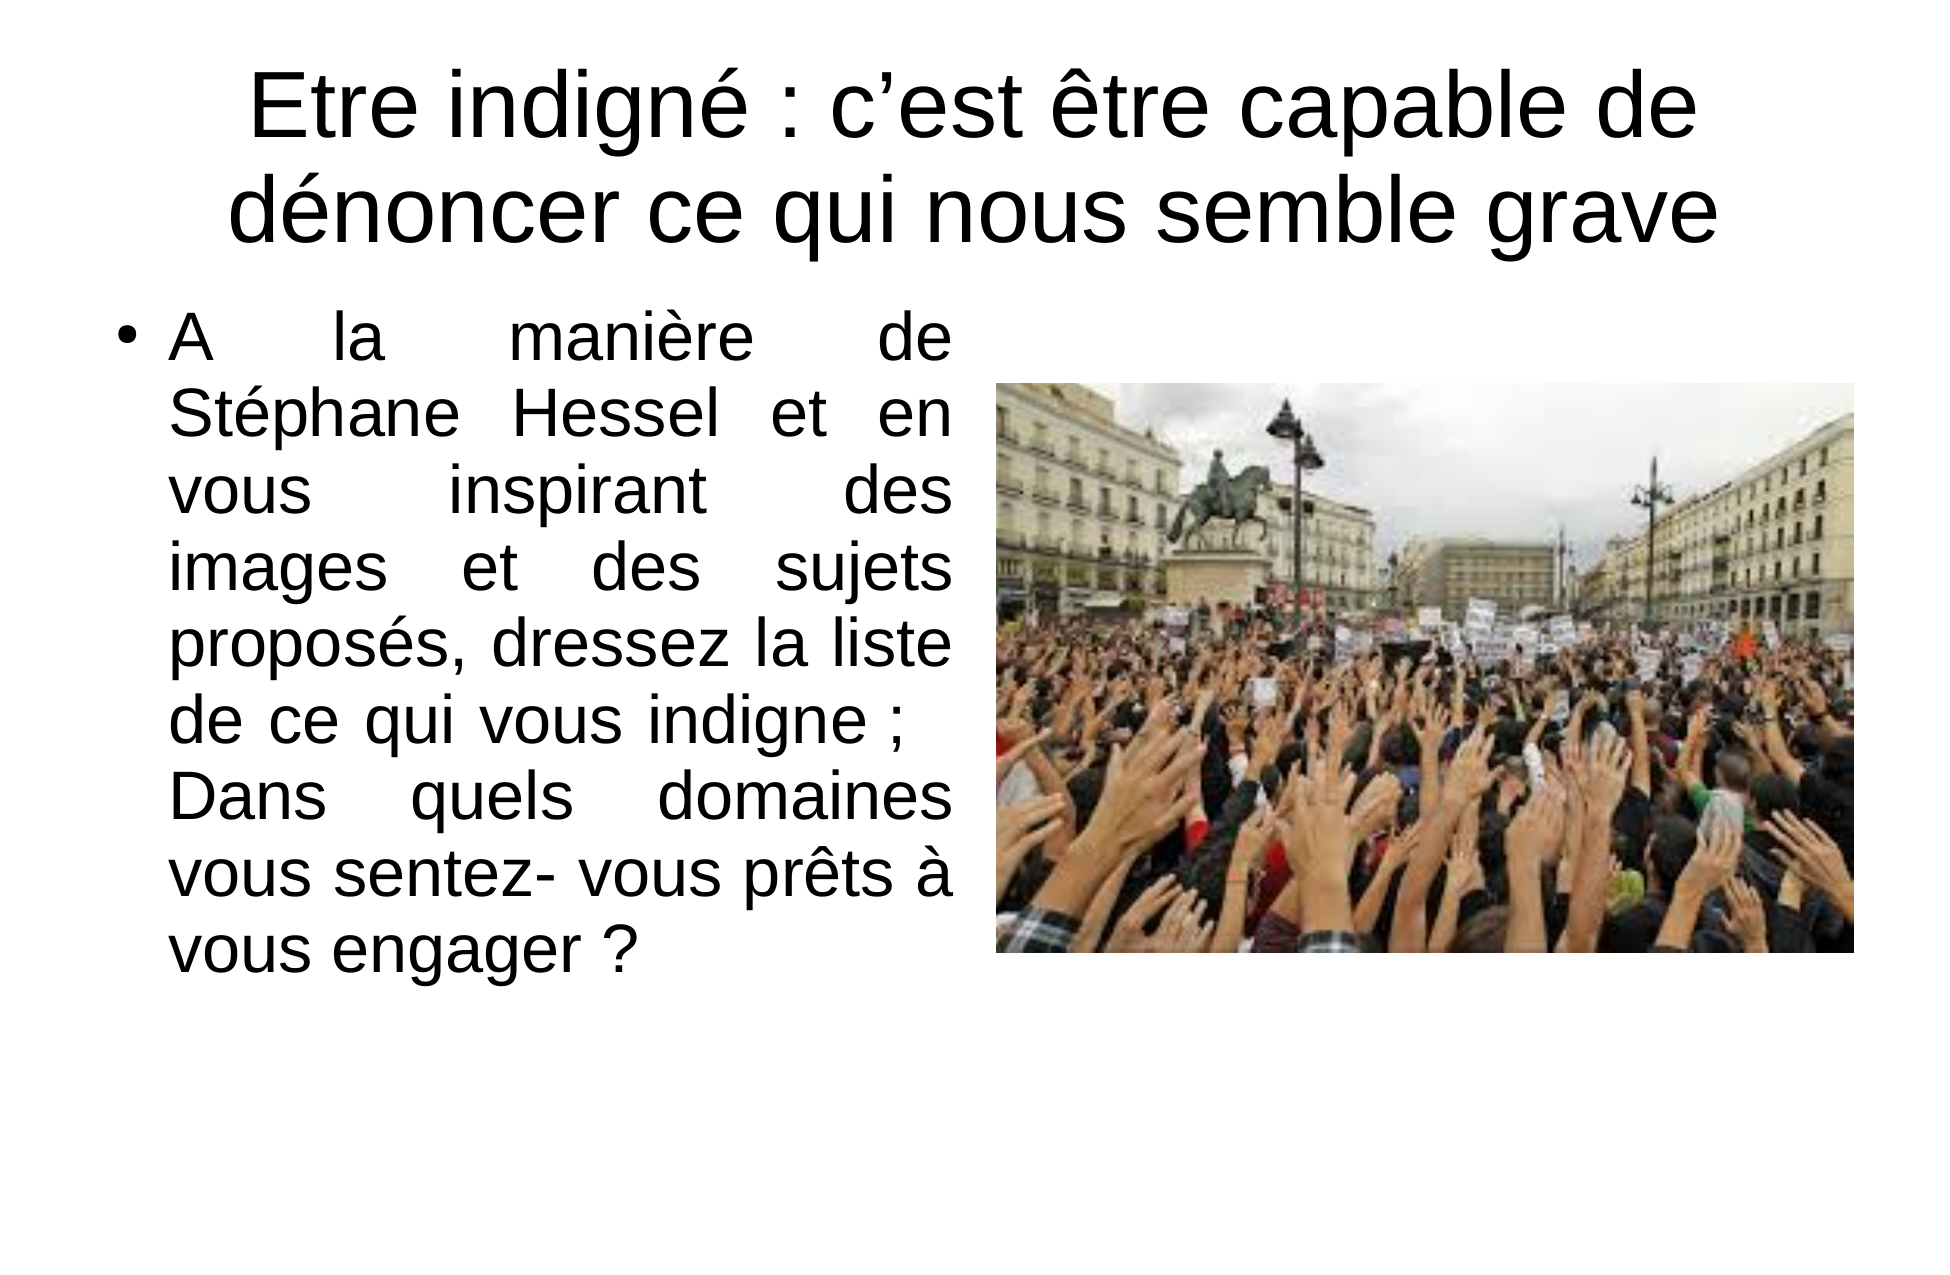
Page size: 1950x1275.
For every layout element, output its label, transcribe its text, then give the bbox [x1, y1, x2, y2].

title Etre indigné : c’est être capable de dénoncer ce qui nous semble grave [97, 50, 1853, 264]
picture [996, 383, 1854, 953]
list A la manière de Stéphane Hessel et en vous inspirant des images et des sujets proposés, dressez la liste de ce qui vous indigne ; Dans quels domaines vous sentez- vous prêts à vous engager ? [97, 298, 954, 1038]
